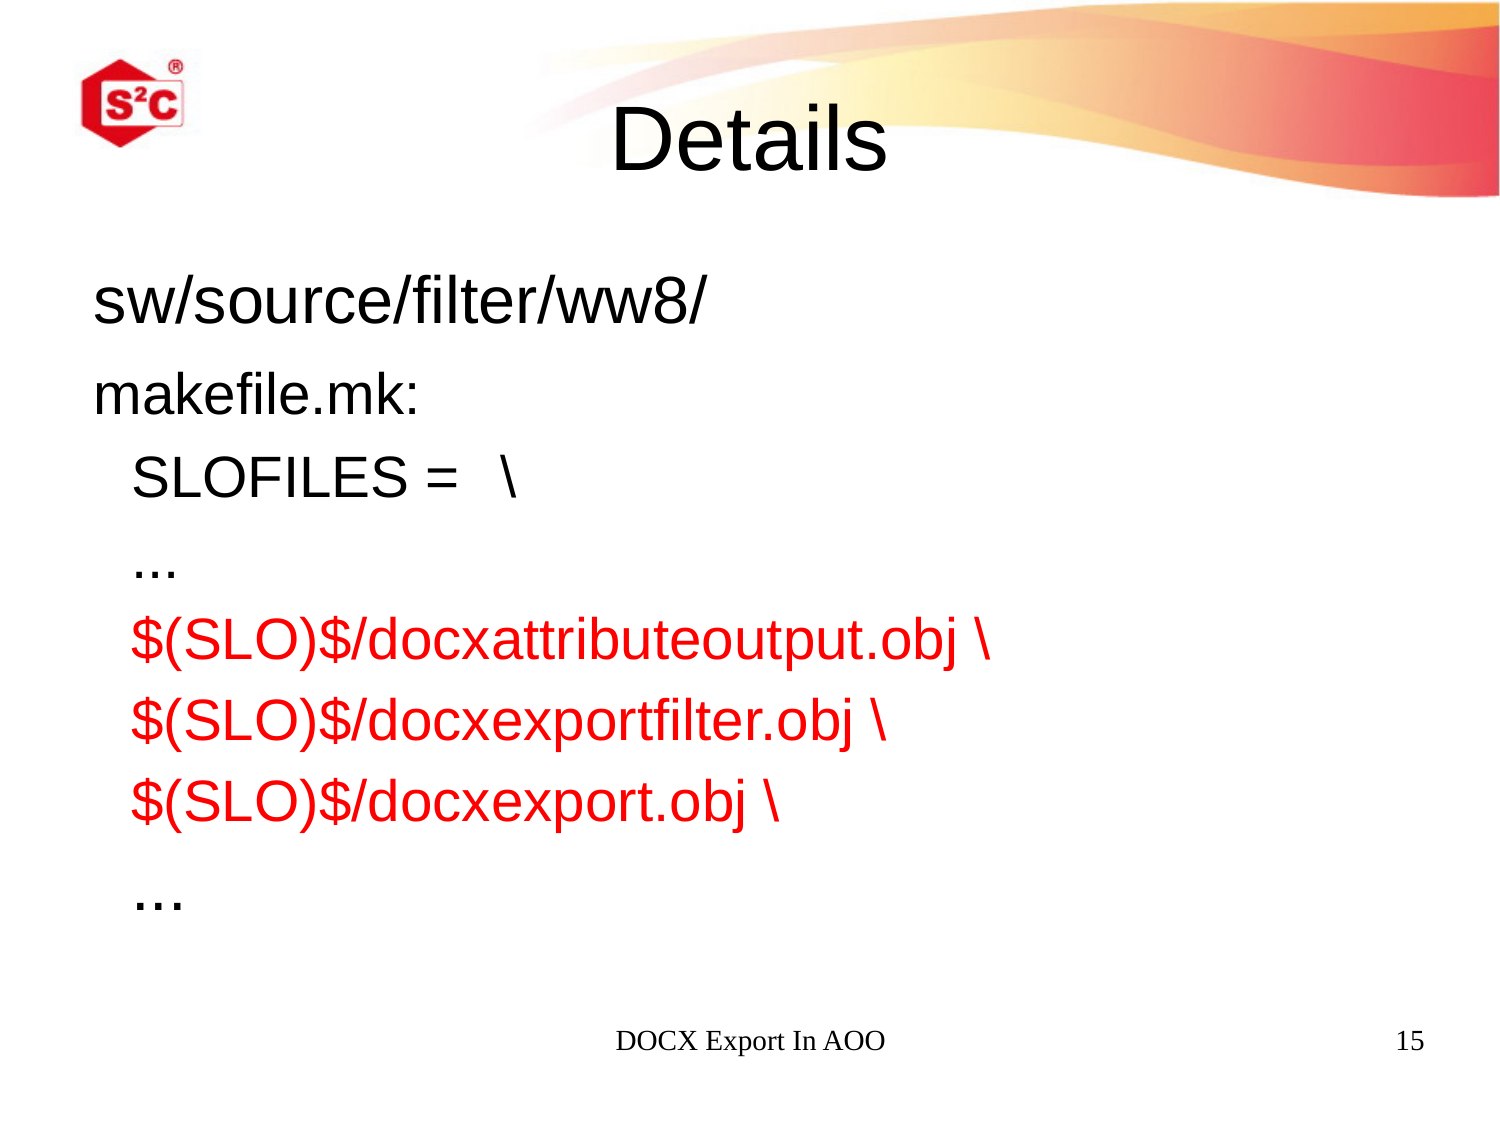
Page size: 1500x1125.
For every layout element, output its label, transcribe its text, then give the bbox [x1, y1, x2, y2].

title Details [75, 44, 1425, 233]
list sw/source/filter/ww8/ makefile.mk: SLOFILES = \ ... $(SLO)$/docxattributeoutput.obj \ $(SLO)$/docxexportfilter.obj \ $(SLO)$/docxexport.obj \ ... [75, 263, 1425, 1006]
picture [0, 0, 1500, 1125]
